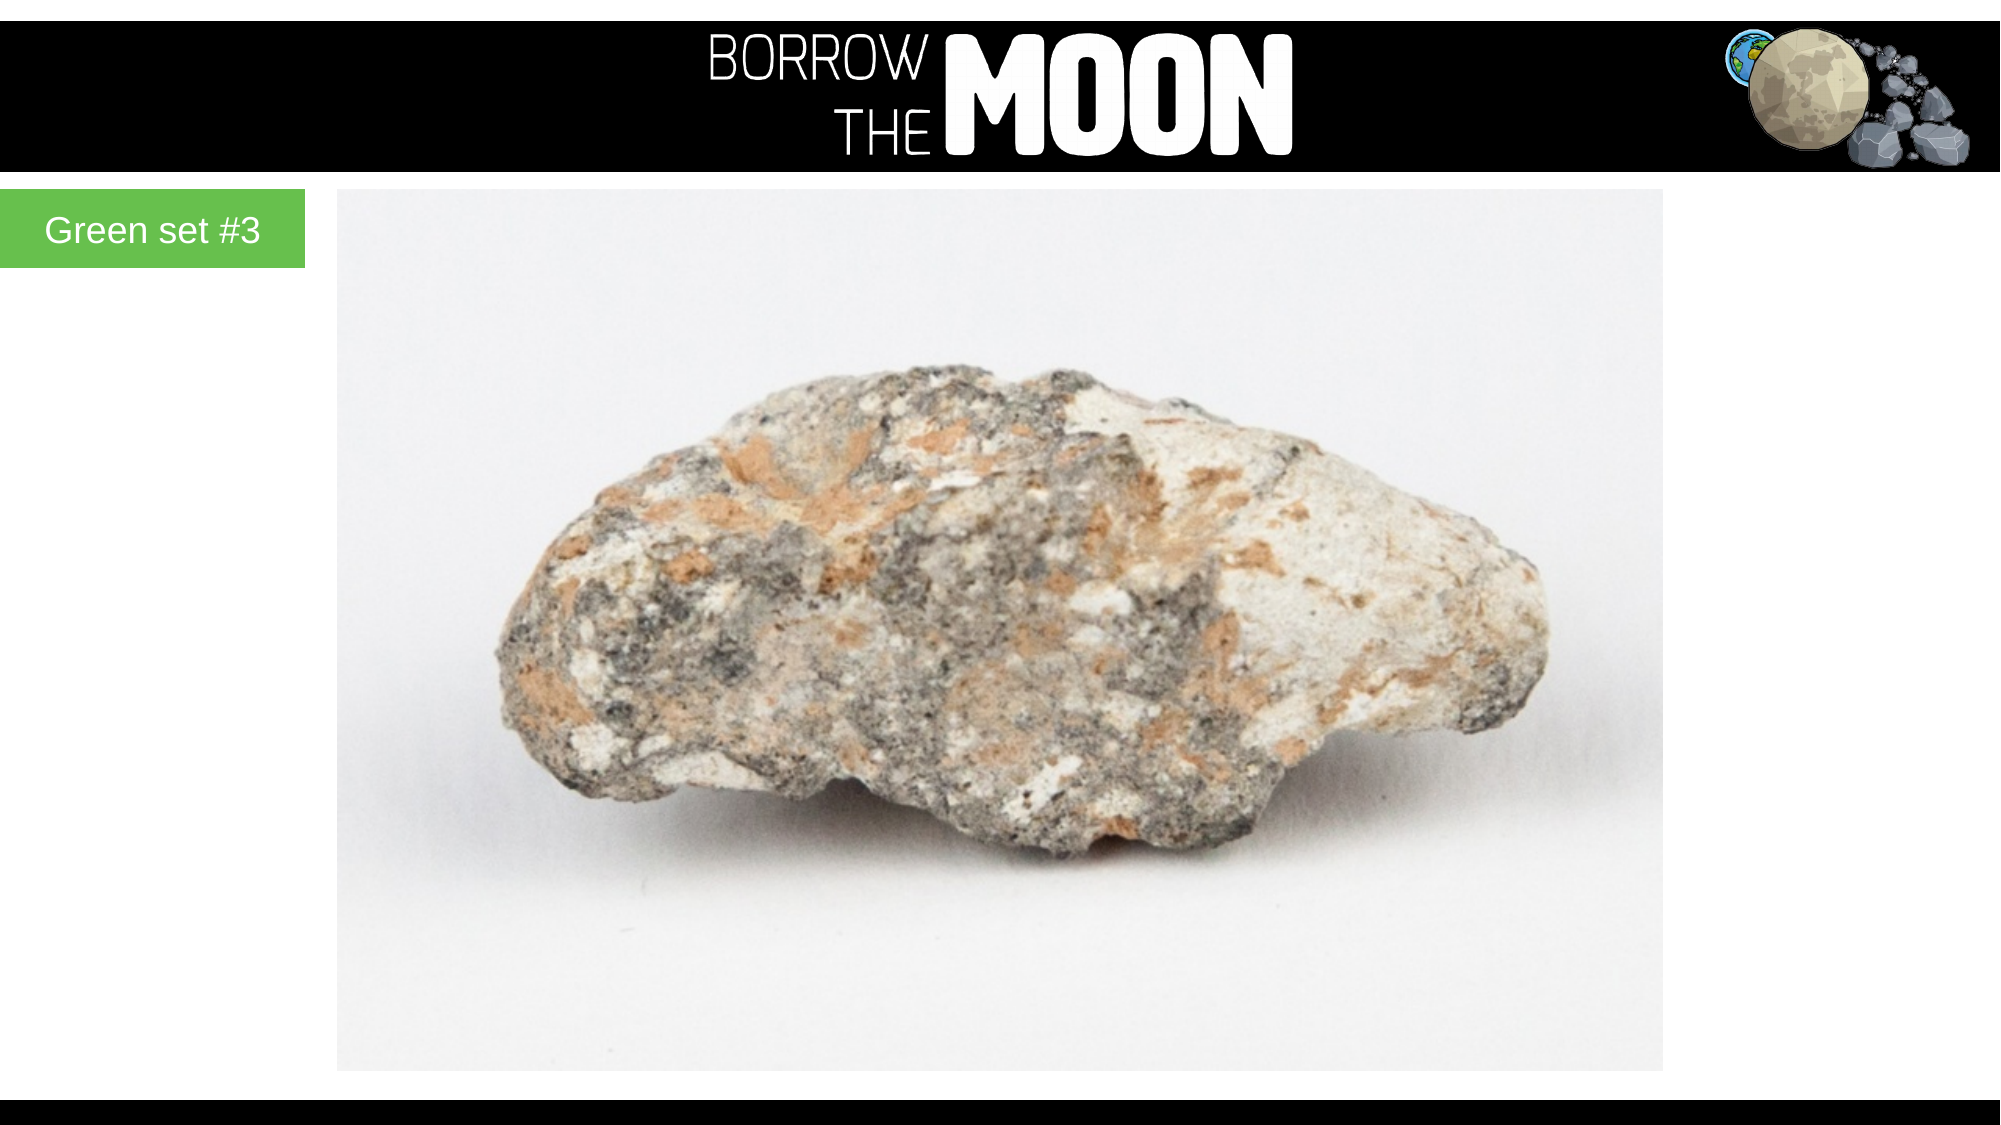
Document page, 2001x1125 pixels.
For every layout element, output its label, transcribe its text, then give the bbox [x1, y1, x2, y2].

text_box Green set #3 [0, 189, 305, 268]
picture [337, 189, 1663, 1071]
